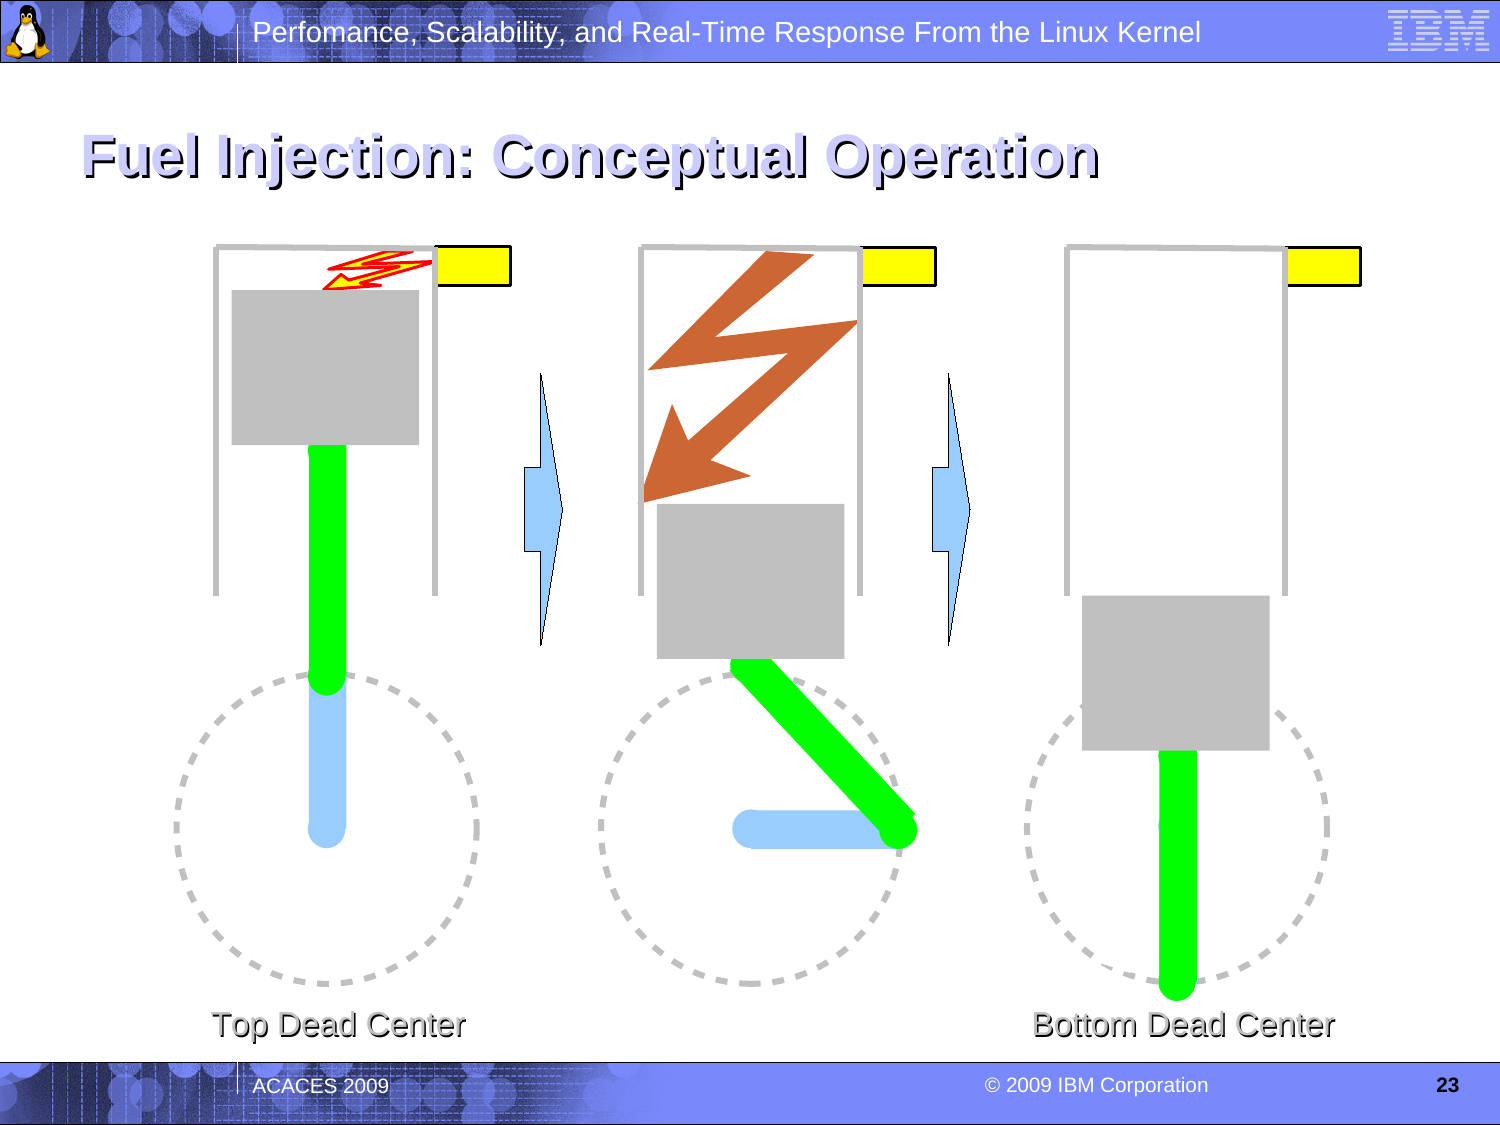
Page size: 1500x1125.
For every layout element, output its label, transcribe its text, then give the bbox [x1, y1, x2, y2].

text_box [435, 246, 511, 286]
text_box Top Dead Center [195, 998, 481, 1052]
text_box Bottom Dead Center [1016, 998, 1350, 1052]
text_box [932, 373, 971, 646]
text_box [1288, 247, 1361, 286]
text_box [1082, 595, 1270, 998]
text_box [524, 373, 563, 646]
text_box [656, 503, 918, 850]
title Fuel Injection: Conceptual Operation [79, 116, 1433, 199]
picture [1, 1, 1500, 62]
text_box [231, 252, 432, 849]
picture [0, 1063, 1500, 1124]
text_box [863, 247, 936, 286]
text_box [644, 251, 857, 503]
